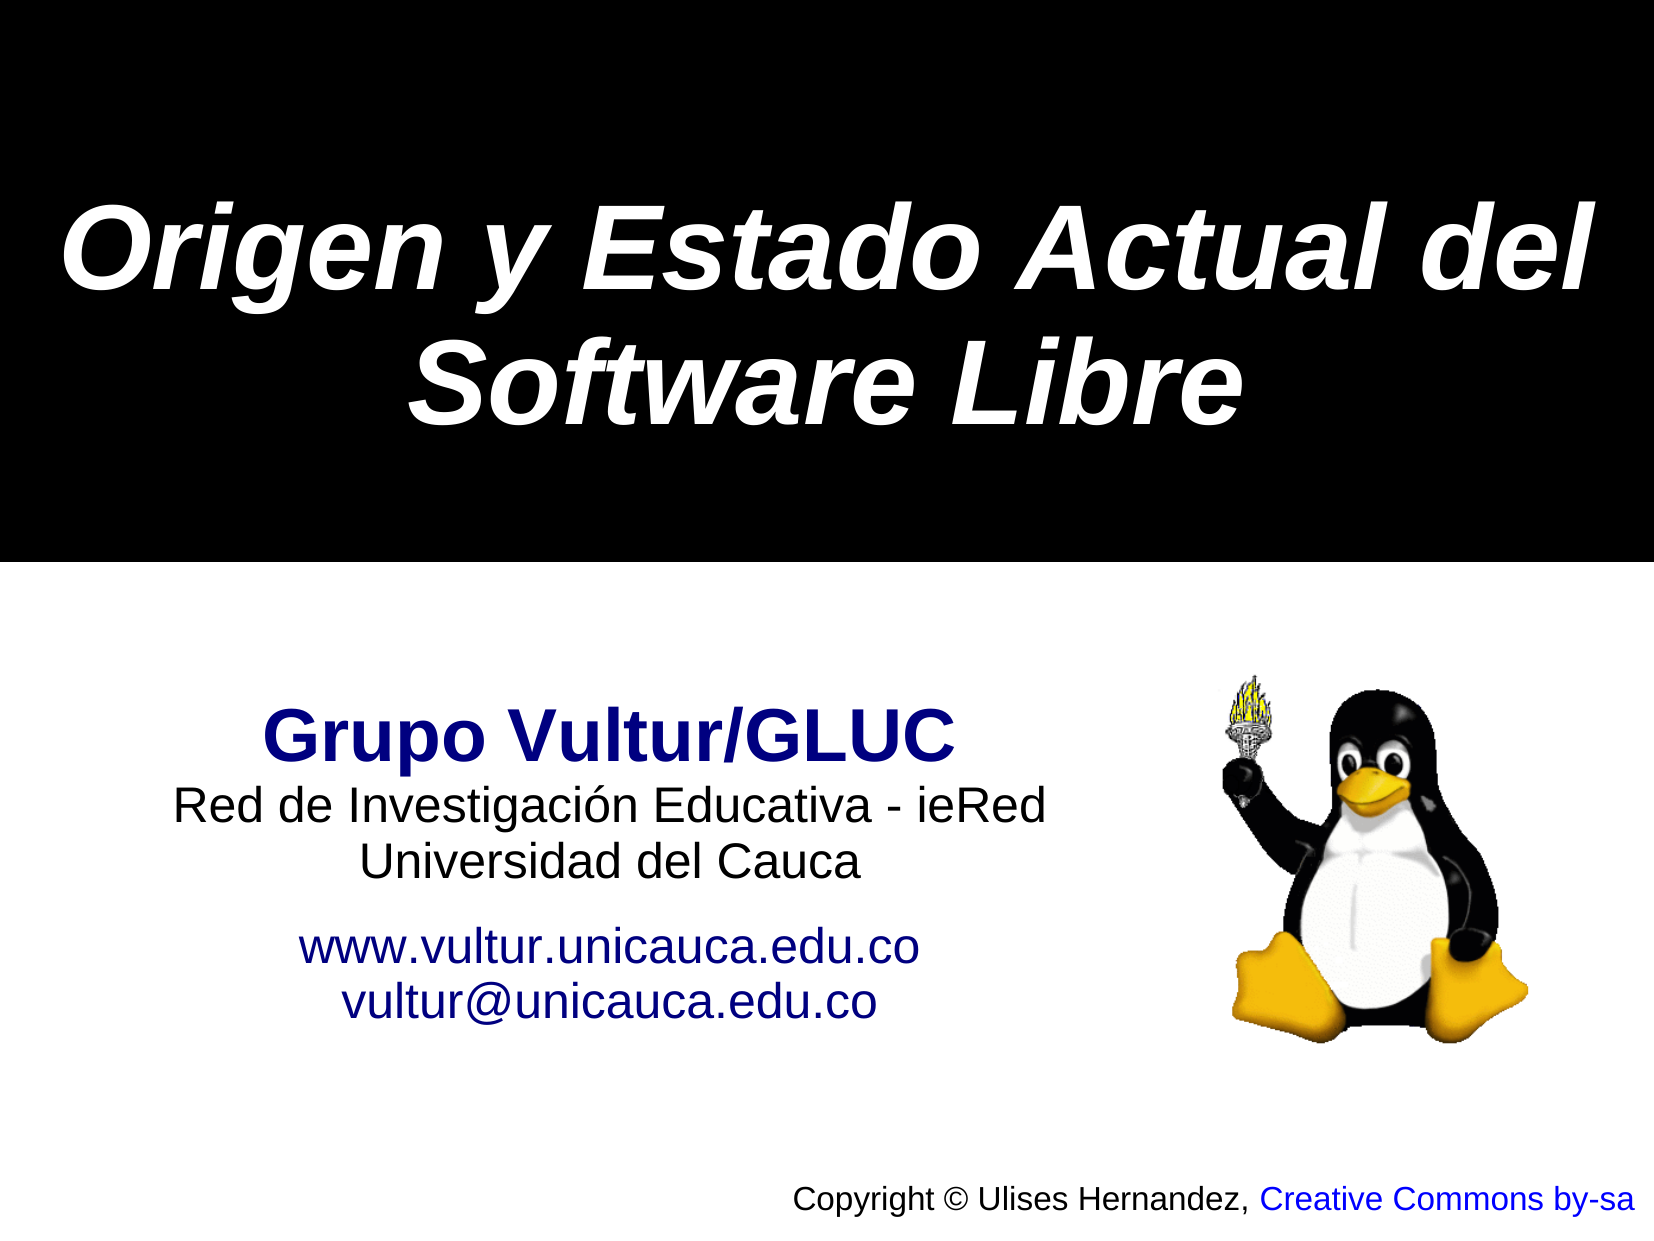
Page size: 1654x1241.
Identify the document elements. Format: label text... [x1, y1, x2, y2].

text_box [0, 0, 1654, 562]
text_box Origen y Estado Actual del Software Libre [58, 180, 1596, 450]
text_box Copyright © Ulises Hernandez, Creative Commons by-sa [792, 1180, 1635, 1219]
text_box Grupo Vultur/GLUC Red de Investigación Educativa - ieRed Universidad del Cauca www.vultur.unicauca.edu.co vultur@unicauca.edu.co [172, 693, 1047, 1030]
picture [1123, 593, 1628, 1098]
